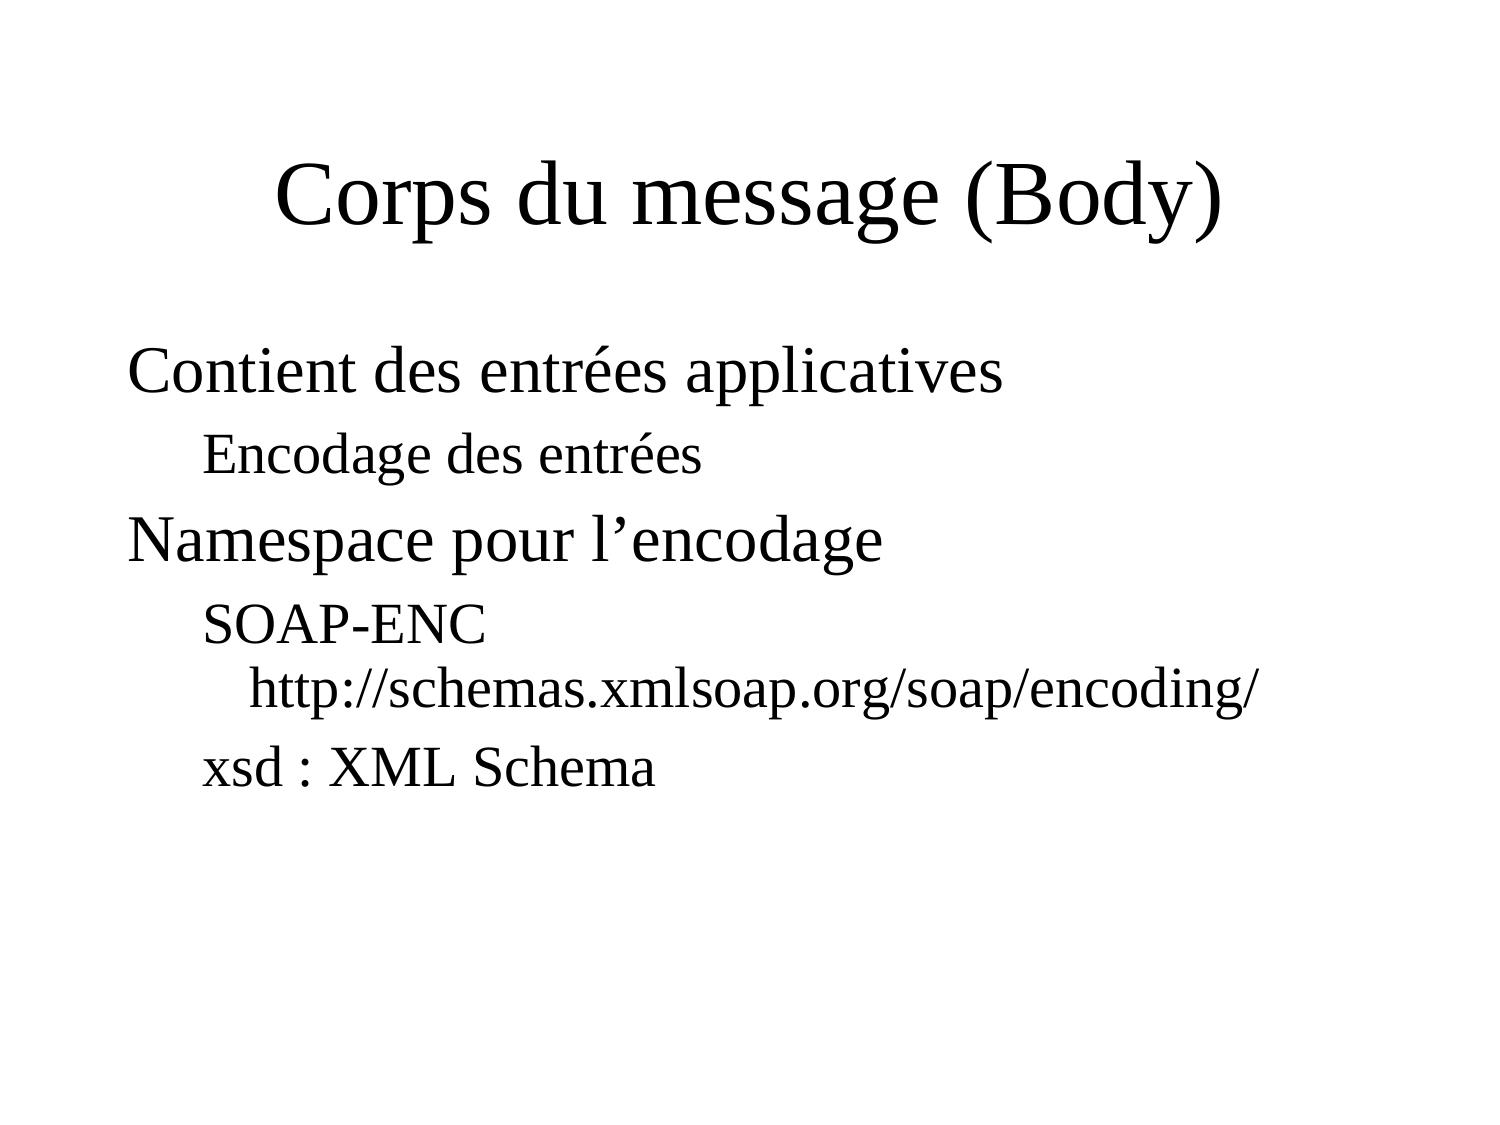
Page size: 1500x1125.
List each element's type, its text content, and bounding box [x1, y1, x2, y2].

list Contient des entrées applicatives Encodage des entrées Namespace pour l’encodage SOAP-ENC http://schemas.xmlsoap.org/soap/encoding/ xsd : XML Schema [112, 324, 1388, 1001]
title Corps du message (Body) [112, 99, 1388, 288]
